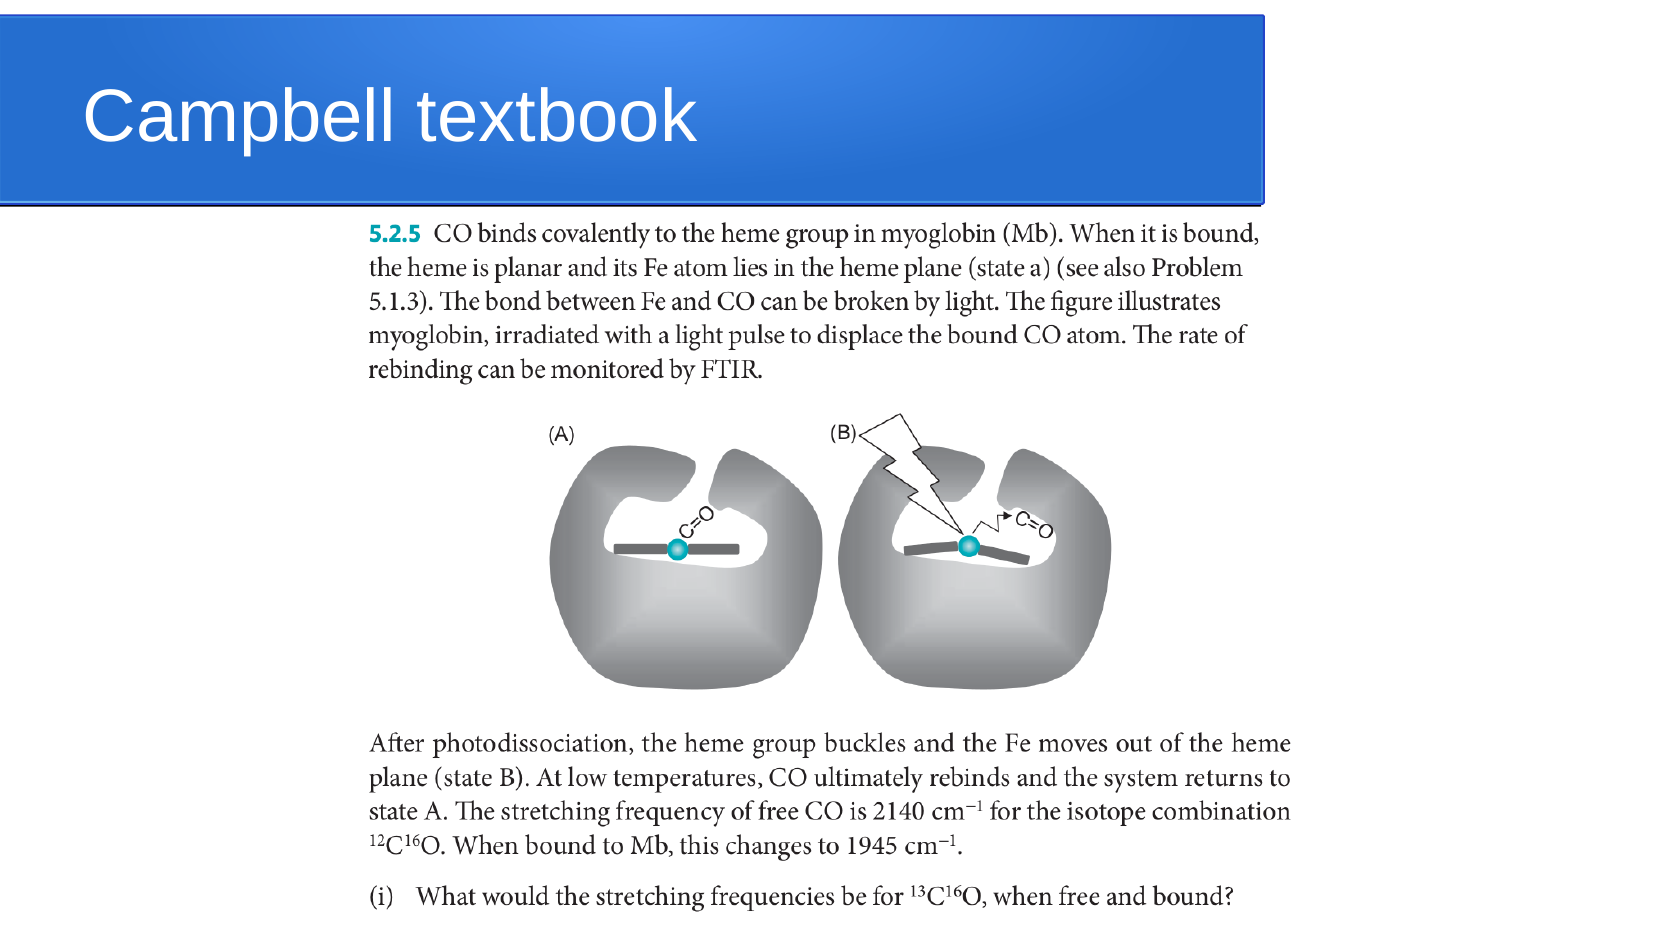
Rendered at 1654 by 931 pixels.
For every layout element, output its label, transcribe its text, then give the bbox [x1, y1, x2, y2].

picture [360, 215, 1307, 916]
title Campbell textbook [82, 35, 1235, 189]
